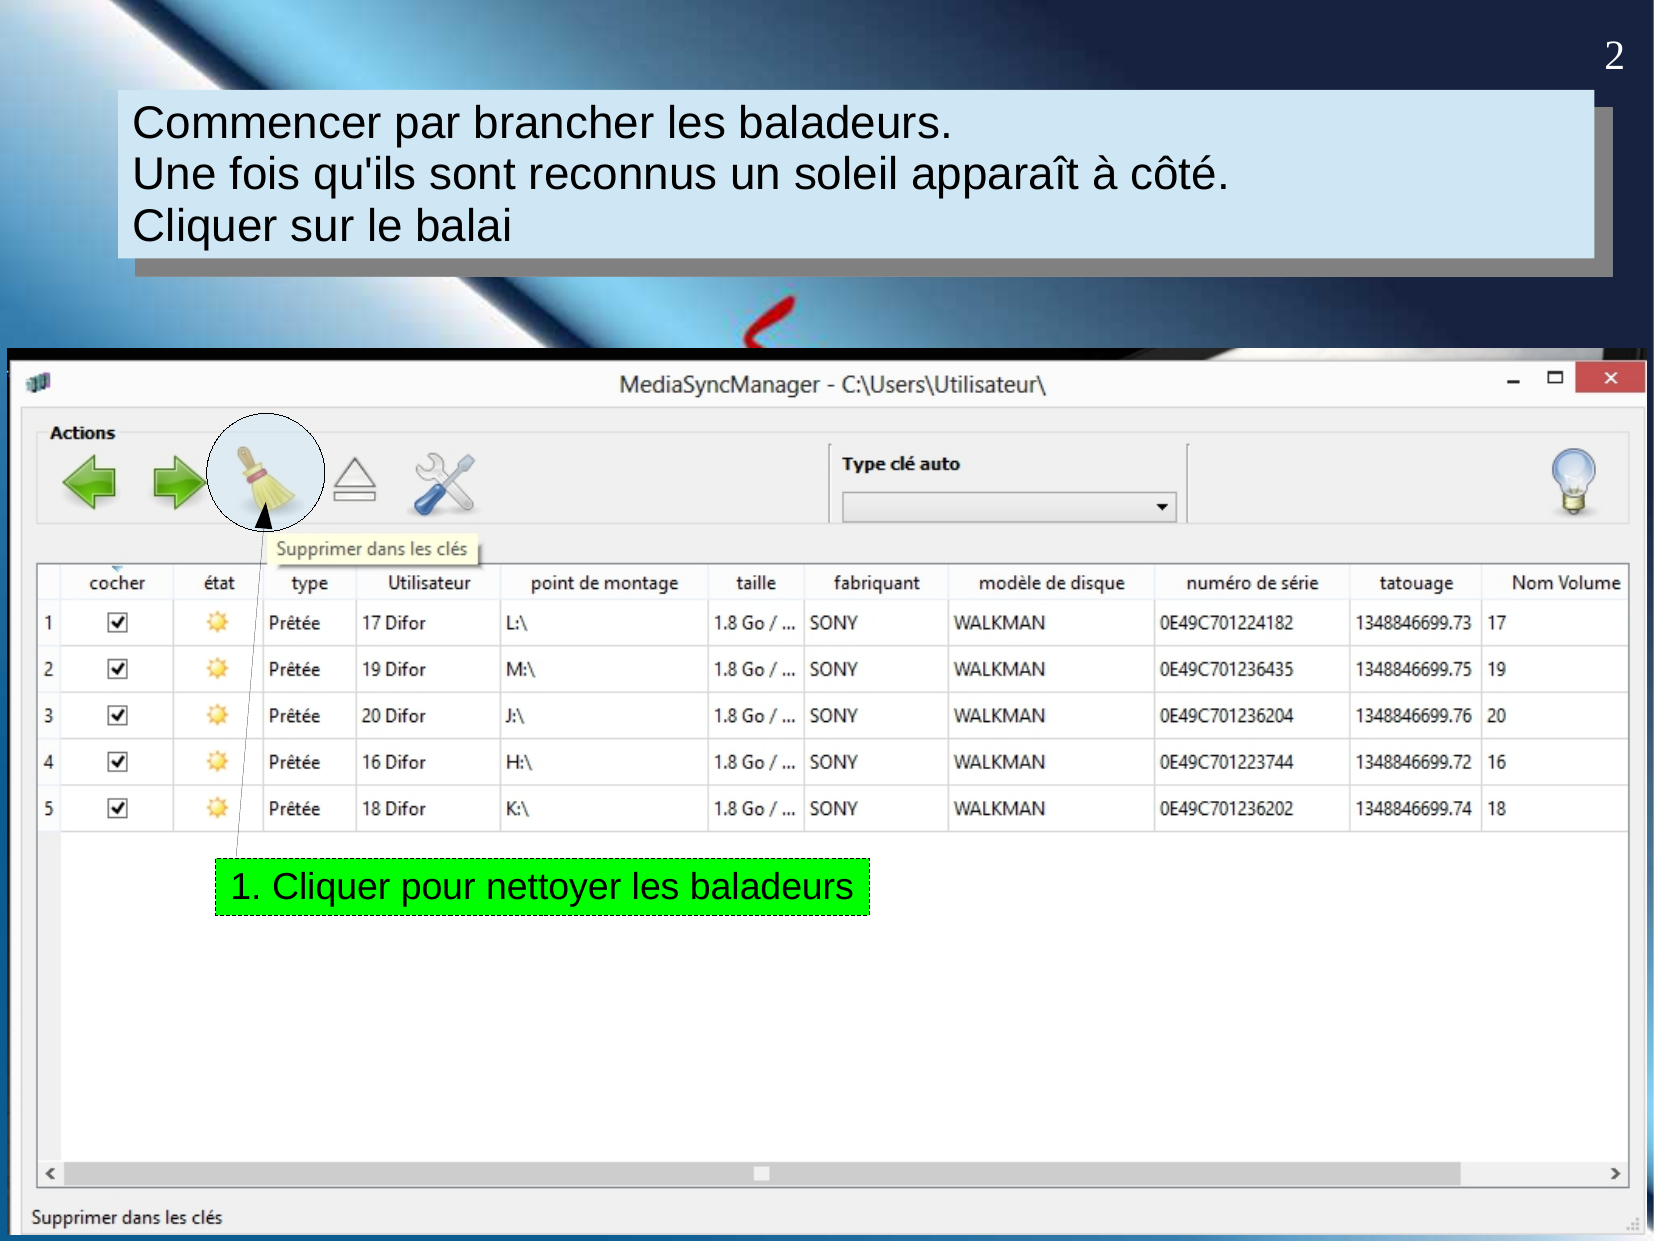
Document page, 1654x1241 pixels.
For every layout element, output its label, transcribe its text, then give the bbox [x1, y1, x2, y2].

picture [0, 0, 1654, 1241]
text_box [206, 413, 325, 532]
text_box Commencer par brancher les baladeurs. Une fois qu'ils sont reconnus un soleil apparaît à côté. Cliquer sur le balai [118, 89, 1595, 258]
text_box 1. Cliquer pour nettoyer les baladeurs [215, 858, 869, 916]
